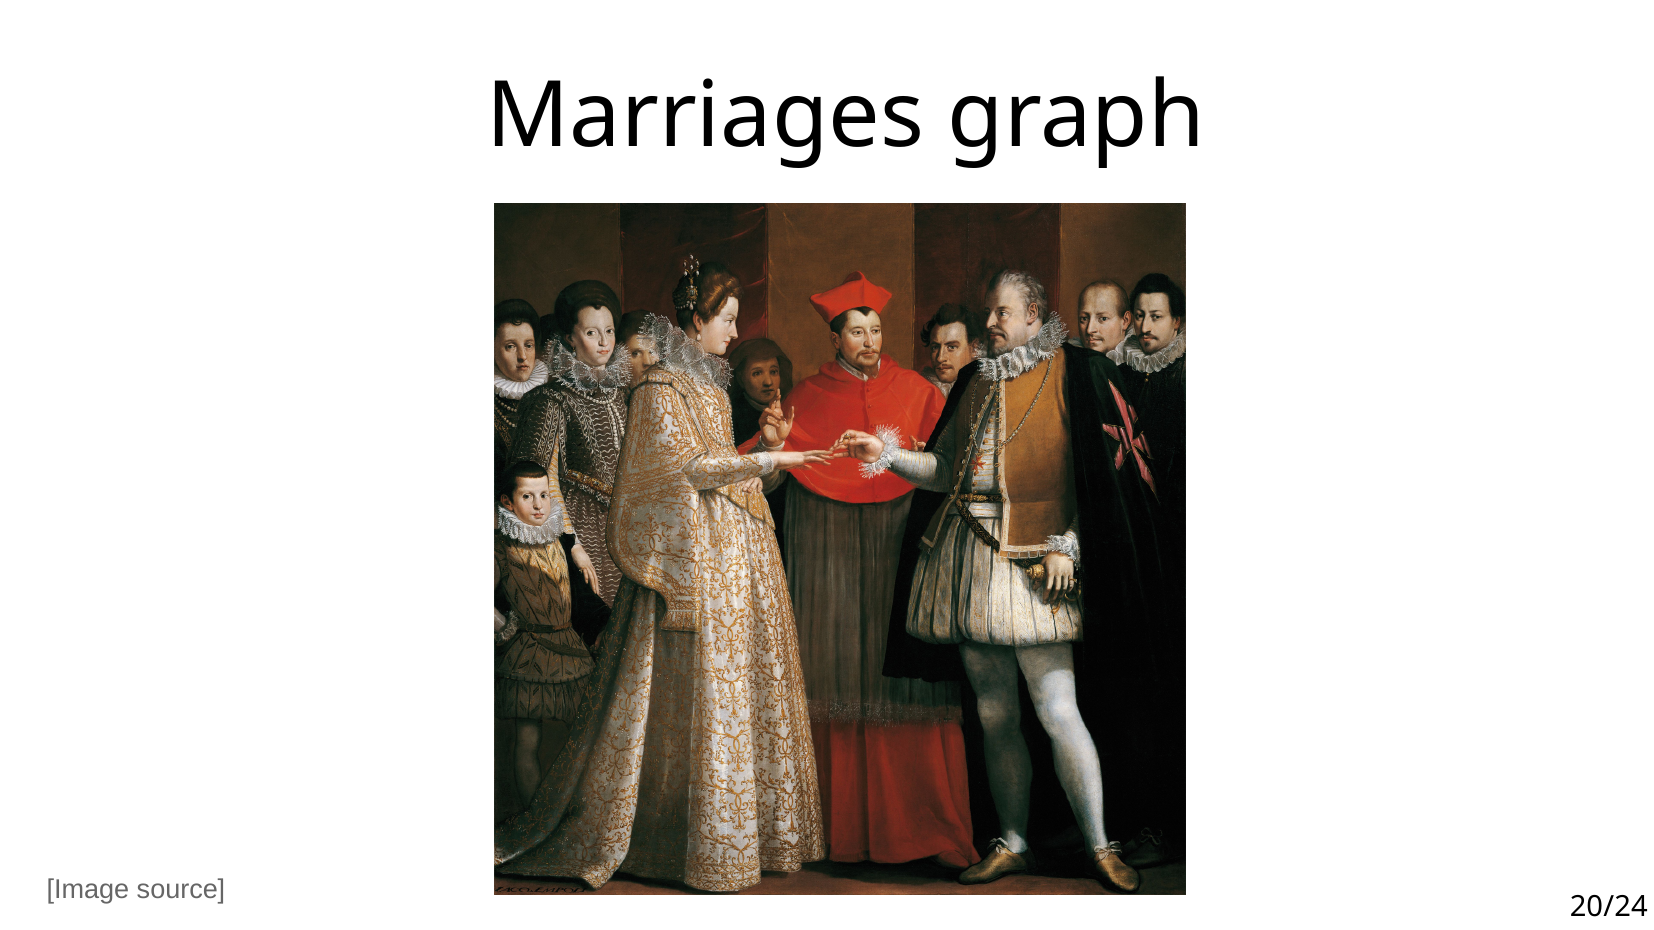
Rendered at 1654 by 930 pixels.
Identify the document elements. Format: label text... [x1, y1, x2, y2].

picture [494, 203, 1186, 895]
text_box [Image source] [31, 866, 271, 924]
title Marriages graph [102, 33, 1591, 189]
